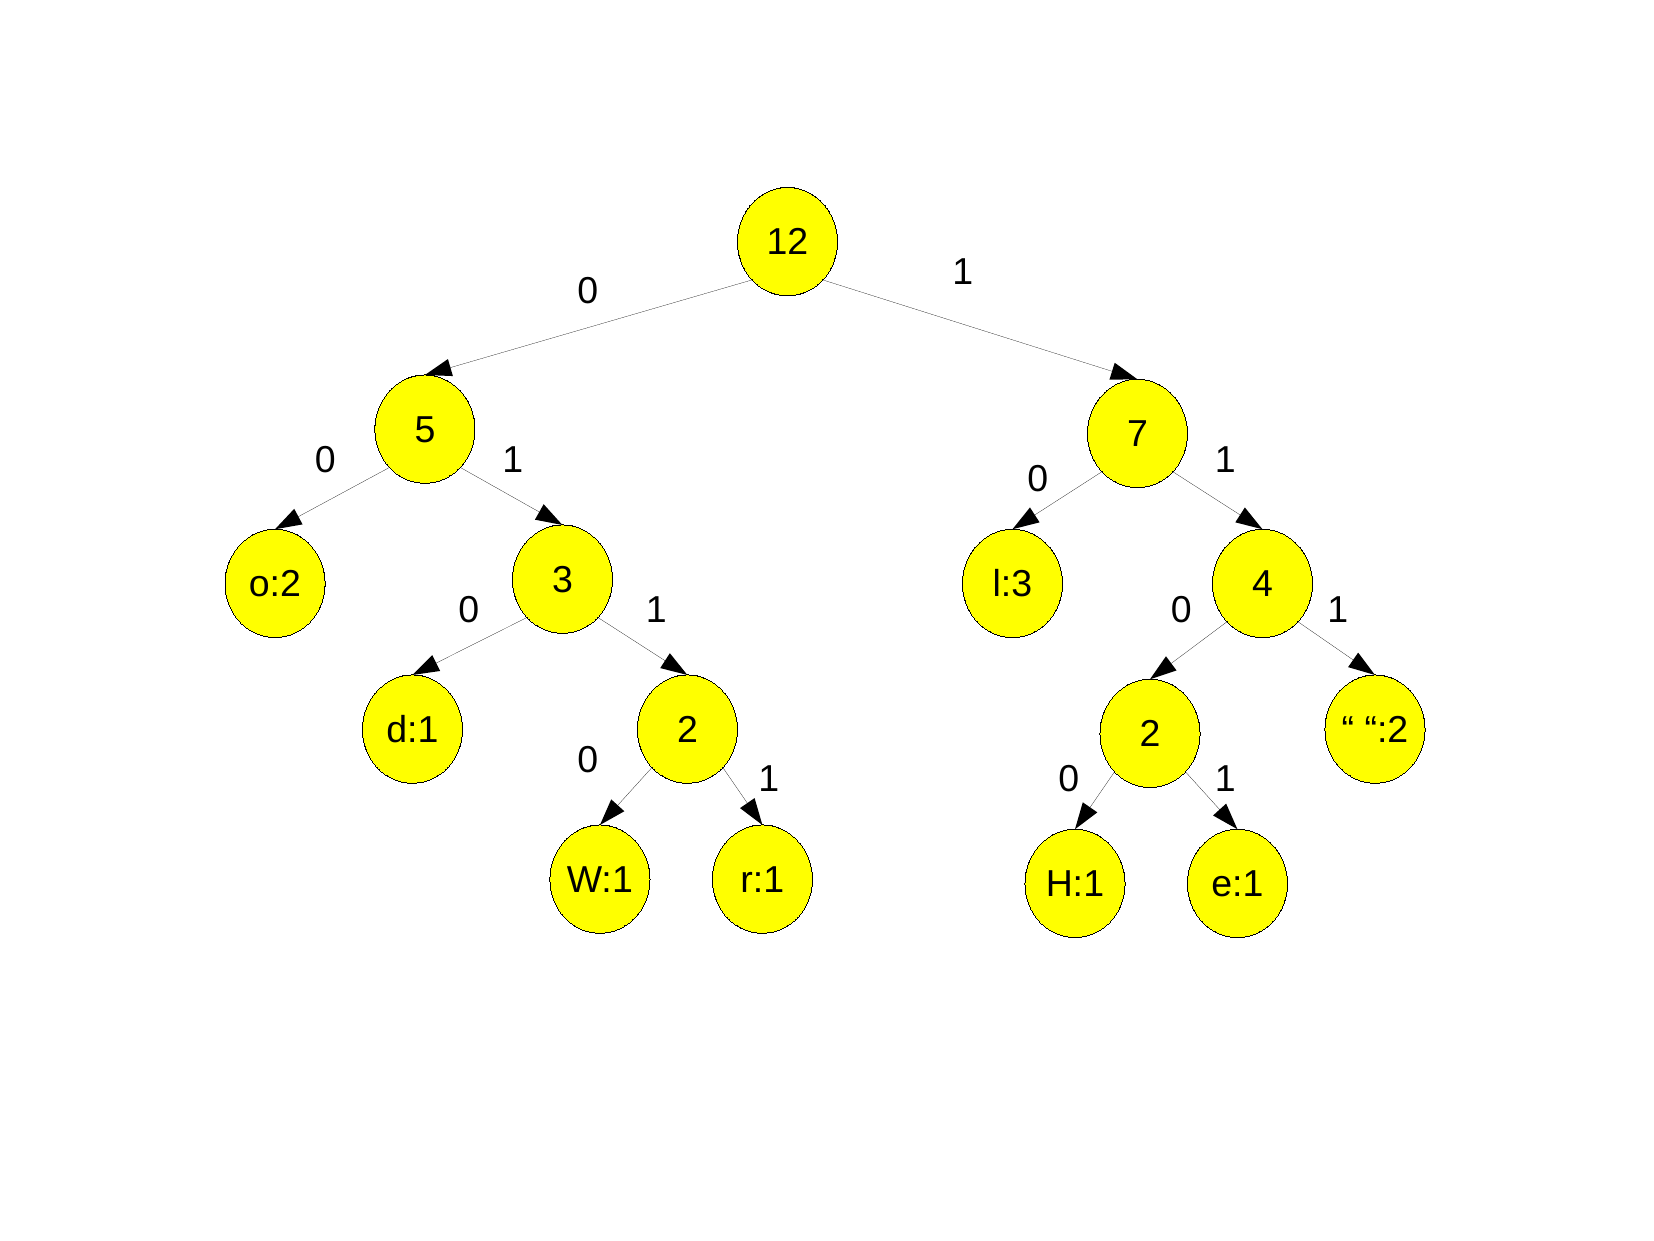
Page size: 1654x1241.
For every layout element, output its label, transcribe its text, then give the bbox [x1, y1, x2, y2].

text_box 1 [487, 430, 532, 488]
text_box d:1 [362, 674, 463, 784]
text_box 0 [1012, 450, 1057, 507]
text_box 0 [300, 430, 344, 488]
text_box 4 [1212, 529, 1313, 638]
text_box 1 [1312, 580, 1357, 638]
text_box r:1 [712, 824, 813, 934]
text_box 12 [737, 187, 838, 296]
text_box 1 [1200, 430, 1244, 488]
text_box 7 [1087, 379, 1188, 488]
text_box 0 [1156, 580, 1201, 638]
text_box 1 [1200, 750, 1244, 807]
text_box 0 [562, 730, 607, 788]
text_box 3 [512, 524, 613, 634]
text_box 1 [631, 580, 676, 638]
text_box H:1 [1024, 829, 1126, 938]
text_box l:3 [962, 529, 1063, 638]
text_box 1 [937, 243, 982, 300]
text_box e:1 [1187, 829, 1288, 938]
text_box 0 [1043, 750, 1088, 807]
text_box 2 [1099, 679, 1201, 788]
text_box 0 [443, 580, 488, 638]
text_box 1 [743, 750, 788, 807]
text_box “ “:2 [1324, 674, 1426, 784]
text_box 2 [637, 674, 738, 784]
text_box W:1 [549, 824, 651, 934]
text_box 5 [374, 374, 475, 484]
text_box 0 [562, 262, 607, 320]
text_box o:2 [225, 529, 326, 638]
